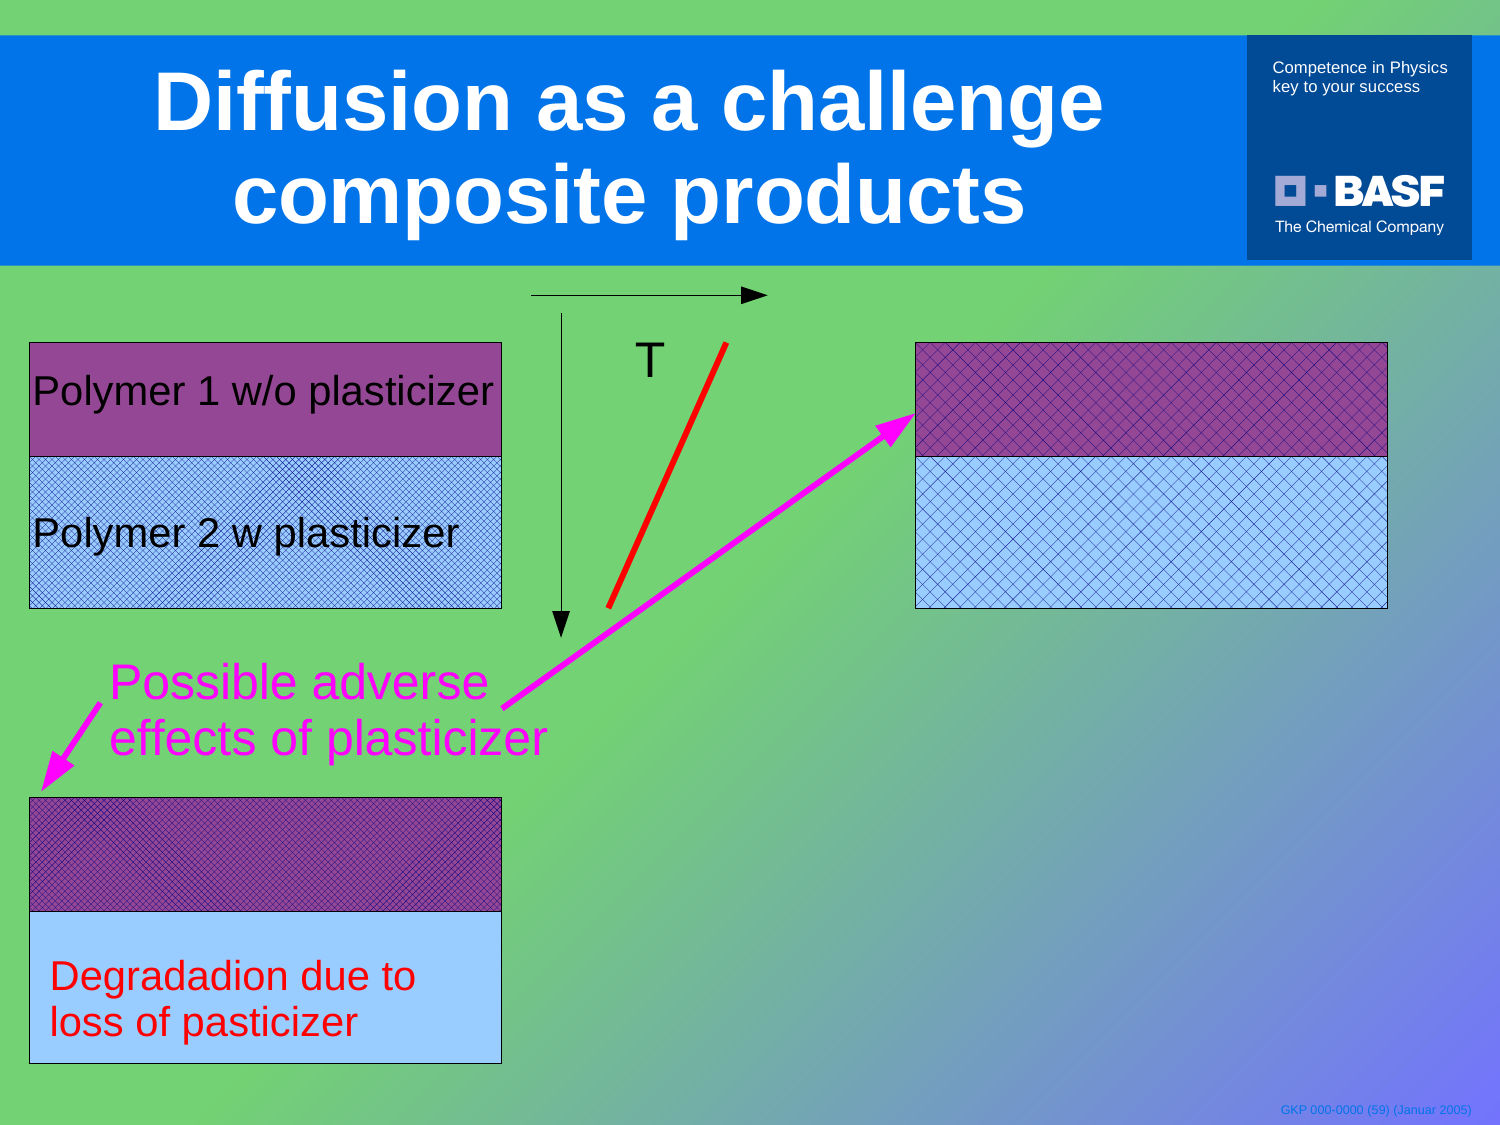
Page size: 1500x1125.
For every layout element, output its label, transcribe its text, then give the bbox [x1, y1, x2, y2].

text_box Polymer 2 w plasticizer [17, 502, 475, 564]
text_box [915, 342, 1388, 609]
text_box T [620, 324, 681, 396]
text_box Degradadion due to loss of pasticizer [34, 944, 443, 1054]
text_box [29, 342, 502, 360]
text_box Polymer 1 w/o plasticizer [17, 360, 510, 422]
picture [1247, 35, 1472, 260]
title Diffusion as a challenge composite products [27, 54, 1232, 246]
text_box [29, 422, 502, 609]
text_box Possible adverse effects of plasticizer [94, 647, 564, 774]
title Going micro and nano: approaching the apparent dwarf [1438, 1063, 1500, 1125]
text_box [29, 797, 502, 1064]
